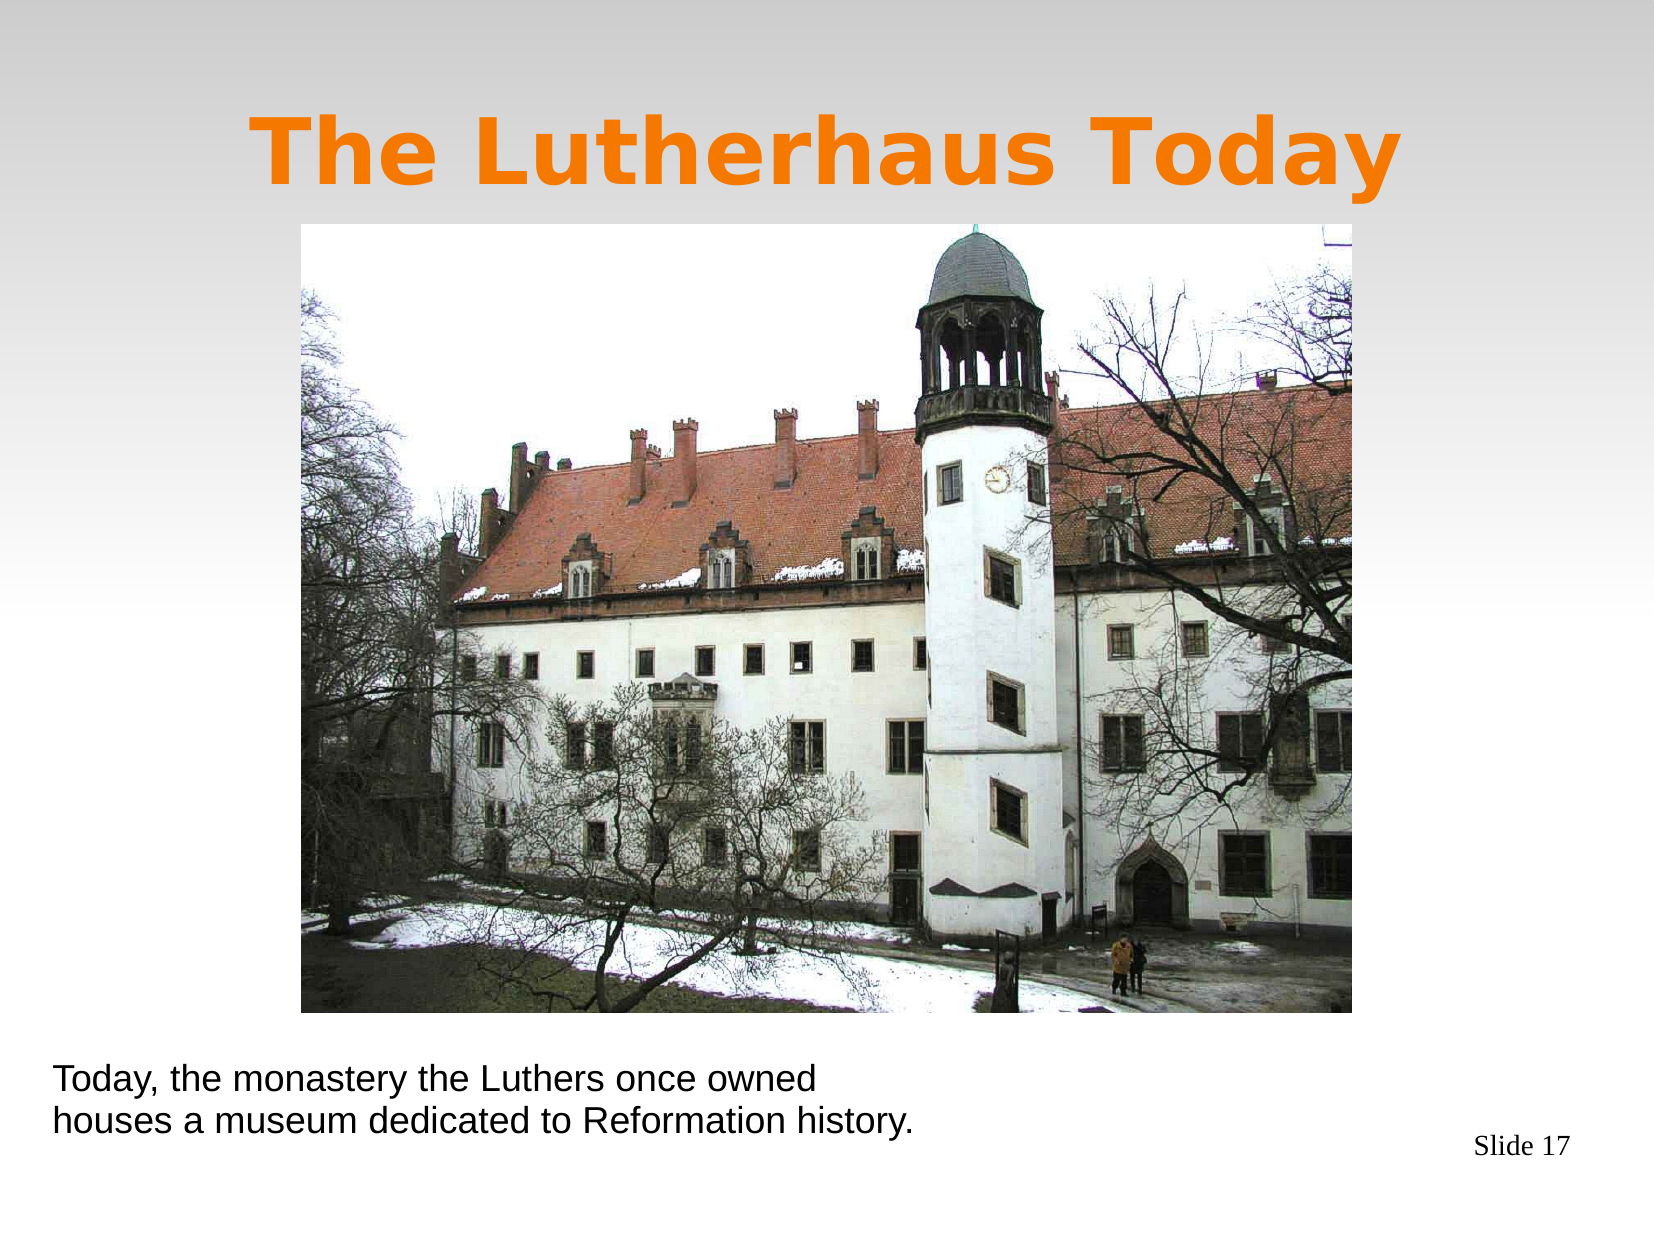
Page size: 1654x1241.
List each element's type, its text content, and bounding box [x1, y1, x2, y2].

picture [301, 224, 1352, 1013]
title The Lutherhaus Today [82, 49, 1571, 257]
text_box Today, the monastery the Luthers once owned houses a museum dedicated to Reformation history. [37, 1050, 938, 1149]
